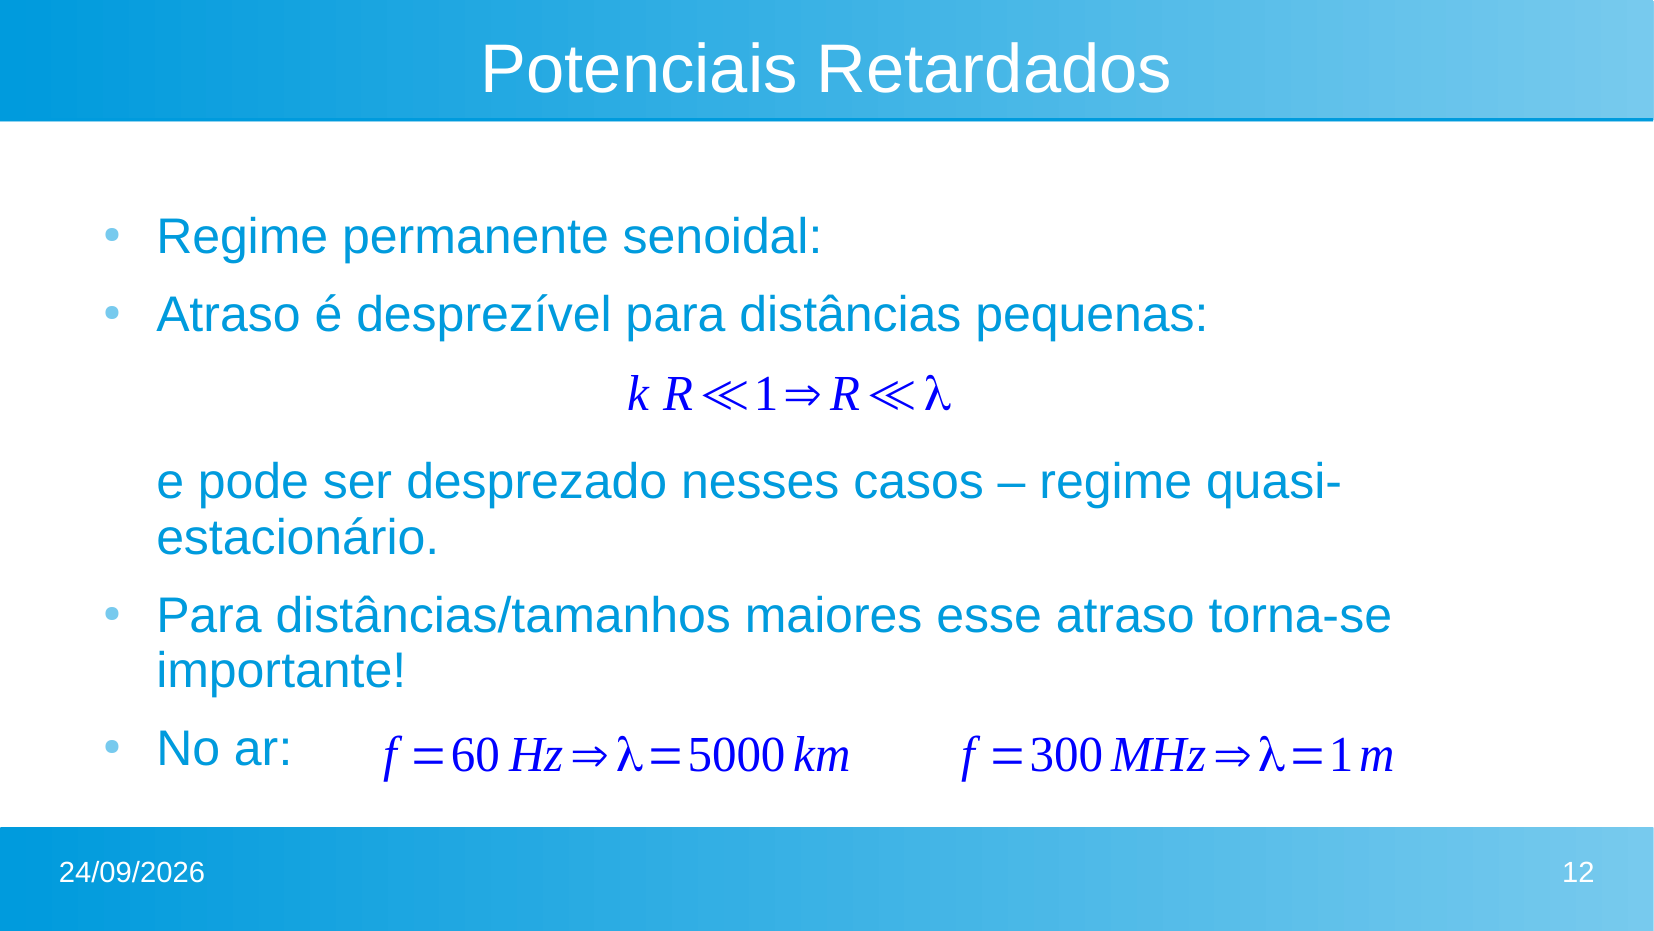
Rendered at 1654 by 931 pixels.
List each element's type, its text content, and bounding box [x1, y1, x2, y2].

chart [366, 727, 857, 783]
chart [945, 727, 1402, 783]
title Potenciais Retardados [59, 29, 1595, 108]
list Regime permanente senoidal: Atraso é desprezível para distâncias pequenas: e pode ser desprezado nesses casos – regime quasi-estacionário. Para distâncias/tamanhos maiores esse atraso torna-se importante! No ar: [85, 208, 1621, 799]
chart [620, 365, 959, 422]
